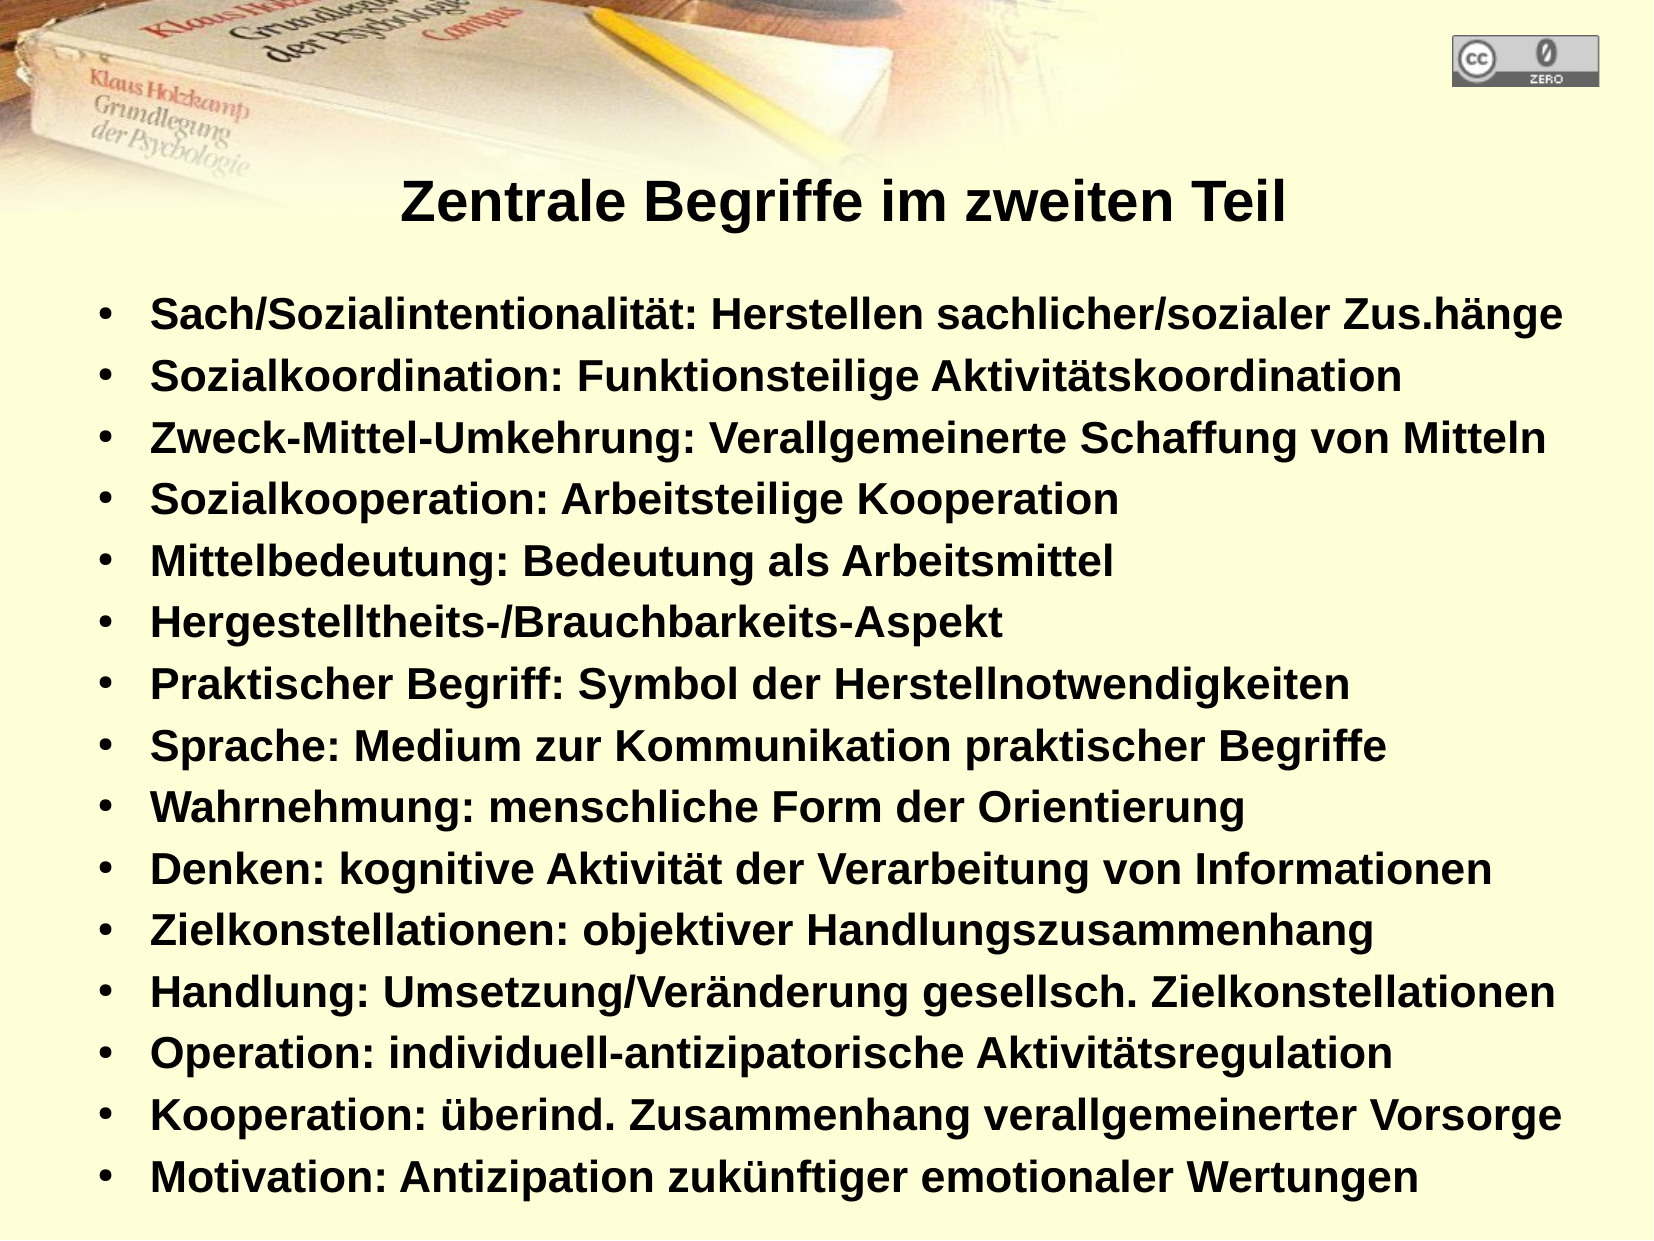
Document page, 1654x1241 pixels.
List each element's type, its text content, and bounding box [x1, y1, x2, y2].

picture [0, 0, 1156, 213]
title Zentrale Begriffe im zweiten Teil [82, 124, 1607, 278]
picture [1452, 35, 1600, 87]
list Sach/Sozialintentionalität: Herstellen sachlicher/sozialer Zus.hänge Sozialkoordination: Funktionsteilige Aktivitätskoordination Zweck-Mittel-Umkehrung: Verallgemeinerte Schaffung von Mitteln Sozialkooperation: Arbeitsteilige Kooperation Mittelbedeutung: Bedeutung als Arbeitsmittel Hergestelltheits-/Brauchbarkeits-Aspekt Praktischer Begriff: Symbol der Herstellnotwendigkeiten Sprache: Medium zur Kommunikation praktischer Begriffe Wahrnehmung: menschliche Form der Orientierung Denken: kognitive Aktivität der Verarbeitung von Informationen Zielkonstellationen: objektiver Handlungszusammenhang Handlung: Umsetzung/Veränderung gesellsch. Zielkonstellationen Operation: individuell-antizipatorische Aktivitätsregulation Kooperation: überind. Zusammenhang verallgemeinerter Vorsorge Motivation: Antizipation zukünftiger emotionaler Wertungen [80, 289, 1607, 1205]
